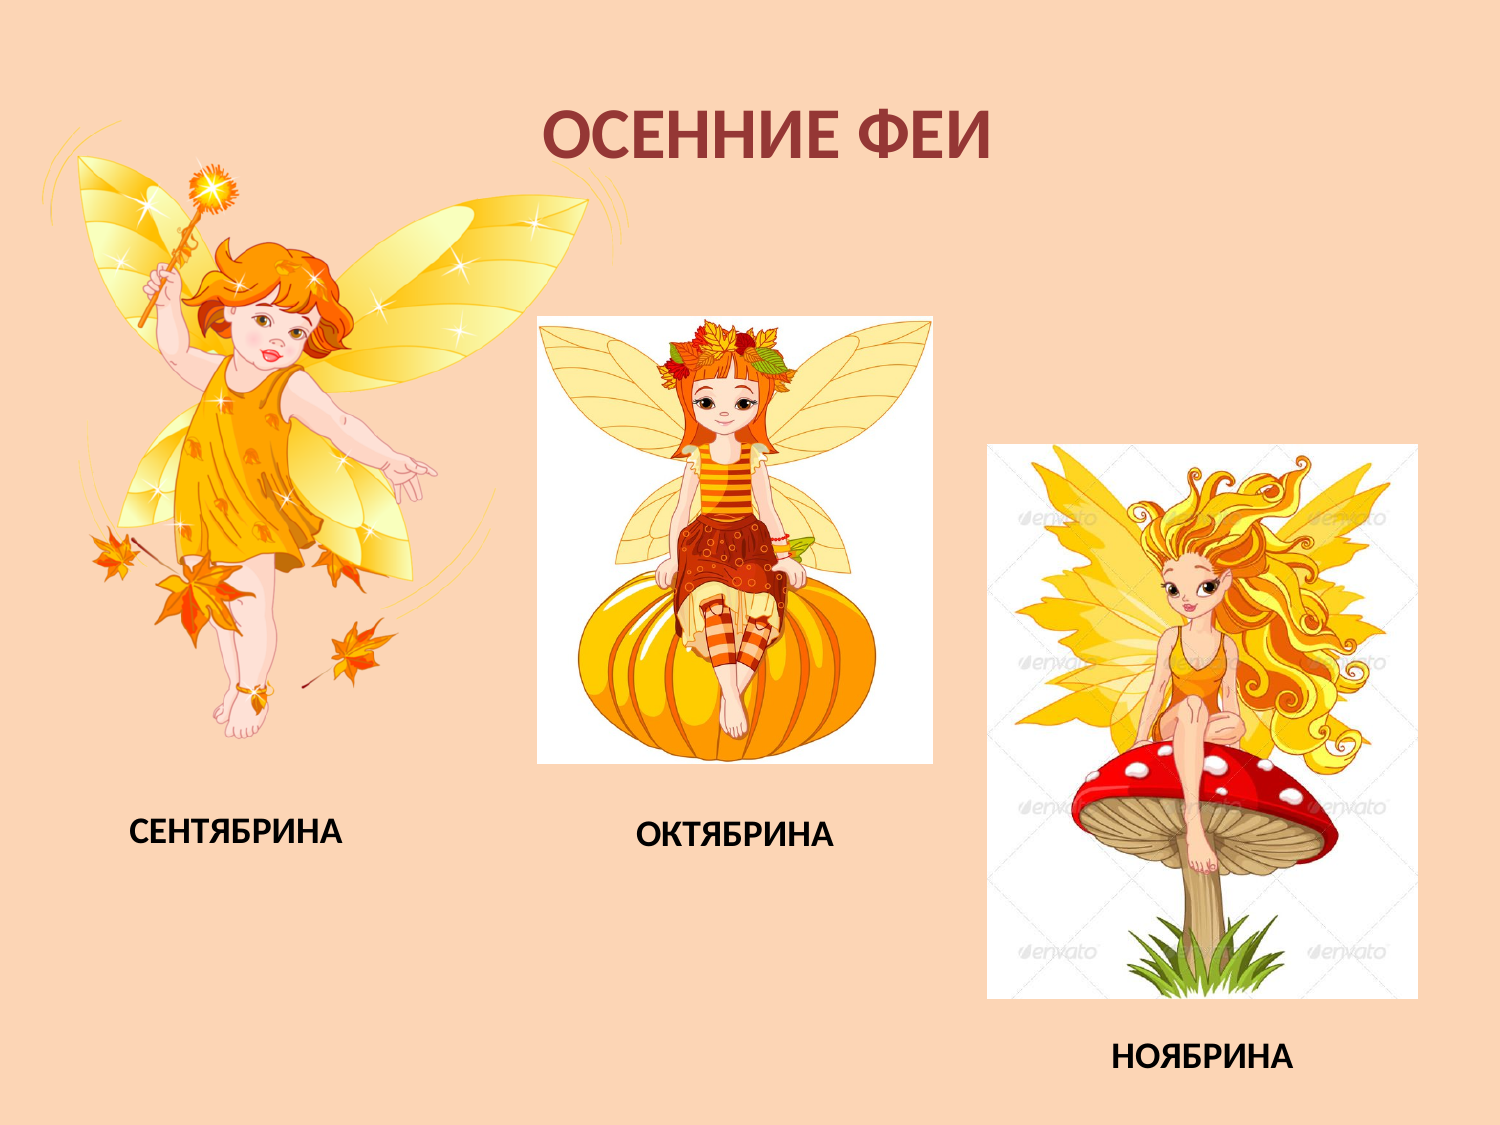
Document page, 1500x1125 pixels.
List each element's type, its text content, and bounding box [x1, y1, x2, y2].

text_box НОЯБРИНА [1042, 1023, 1363, 1084]
text_box ОСЕННИЕ ФЕИ [76, 78, 1459, 182]
text_box СЕНТЯБРИНА [76, 798, 396, 860]
text_box ОКТЯБРИНА [575, 801, 895, 862]
picture [29, 91, 933, 764]
picture [987, 444, 1418, 999]
